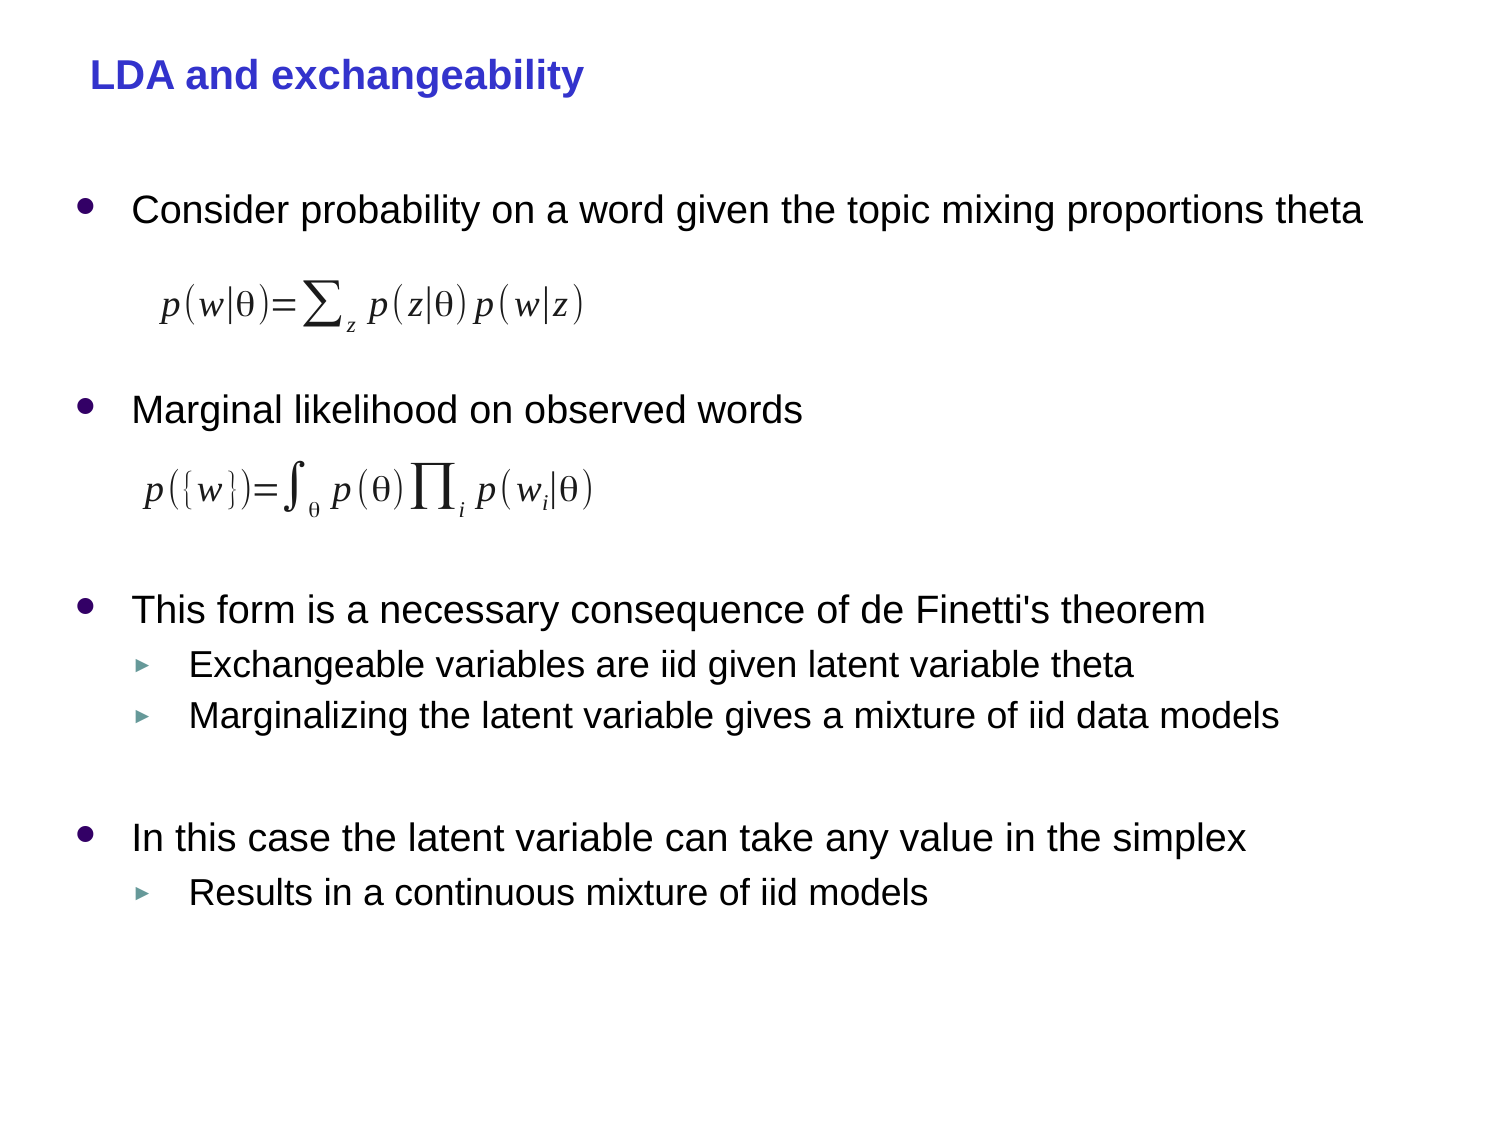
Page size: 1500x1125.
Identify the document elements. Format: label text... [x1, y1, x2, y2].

title LDA and exchangeability [75, 37, 1426, 113]
list Consider probability on a word given the topic mixing proportions theta Marginal likelihood on observed words This form is a necessary consequence of de Finetti's theorem Exchangeable variables are iid given latent variable theta Marginalizing the latent variable gives a mixture of iid data models In this case the latent variable can take any value in the simplex Results in a continuous mixture of iid models [75, 187, 1425, 1088]
chart [150, 278, 591, 337]
chart [133, 459, 600, 522]
